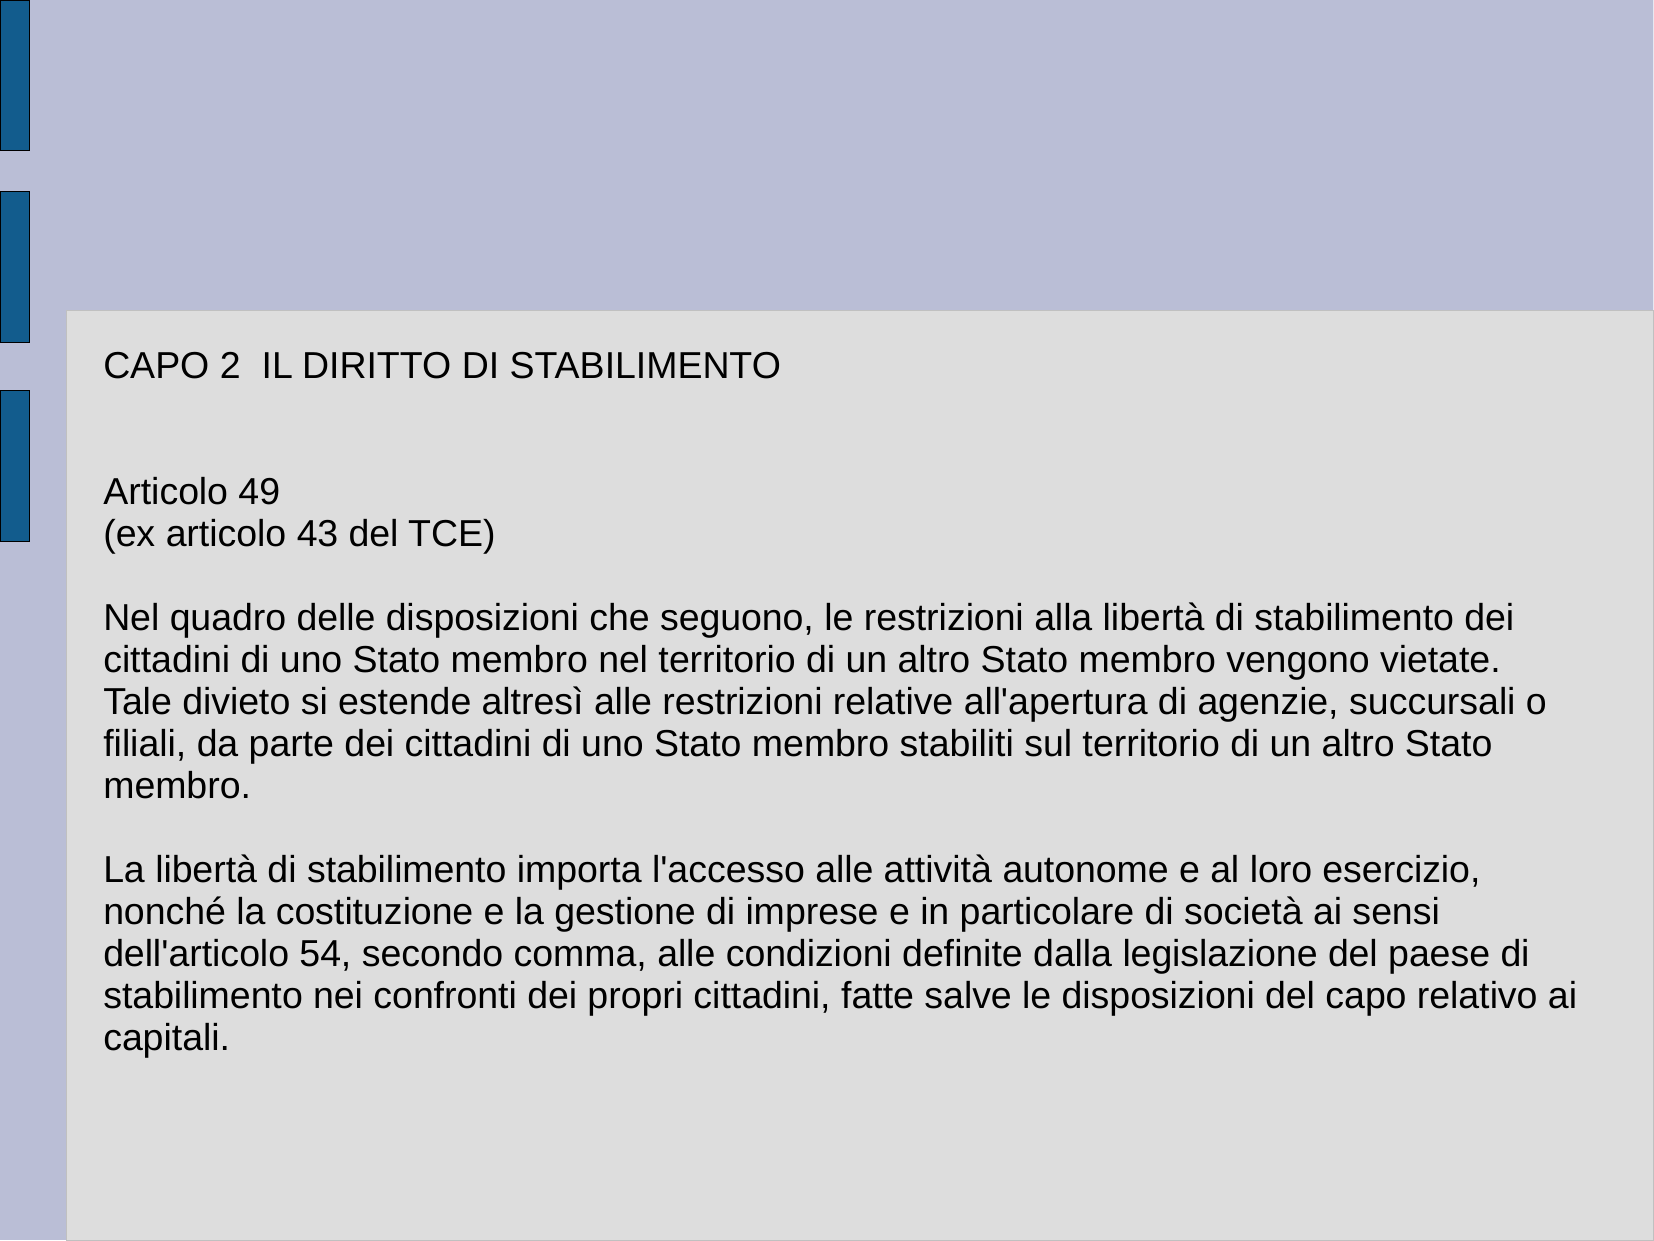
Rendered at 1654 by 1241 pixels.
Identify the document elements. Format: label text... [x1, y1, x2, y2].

text_box CAPO 2 IL DIRITTO DI STABILIMENTO Articolo 49 (ex articolo 43 del TCE) Nel quadro delle disposizioni che seguono, le restrizioni alla libertà di stabilimento dei cittadini di uno Stato membro nel territorio di un altro Stato membro vengono vietate. Tale divieto si estende altresì alle restrizioni relative all'apertura di agenzie, succursali o filiali, da parte dei cittadini di uno Stato membro stabiliti sul territorio di un altro Stato membro. La libertà di stabilimento importa l'accesso alle attività autonome e al loro esercizio, nonché la costituzione e la gestione di imprese e in particolare di società ai sensi dell'articolo 54, secondo comma, alle condizioni definite dalla legislazione del paese di stabilimento nei confronti dei propri cittadini, fatte salve le disposizioni del capo relativo ai capitali. [88, 336, 1595, 1067]
